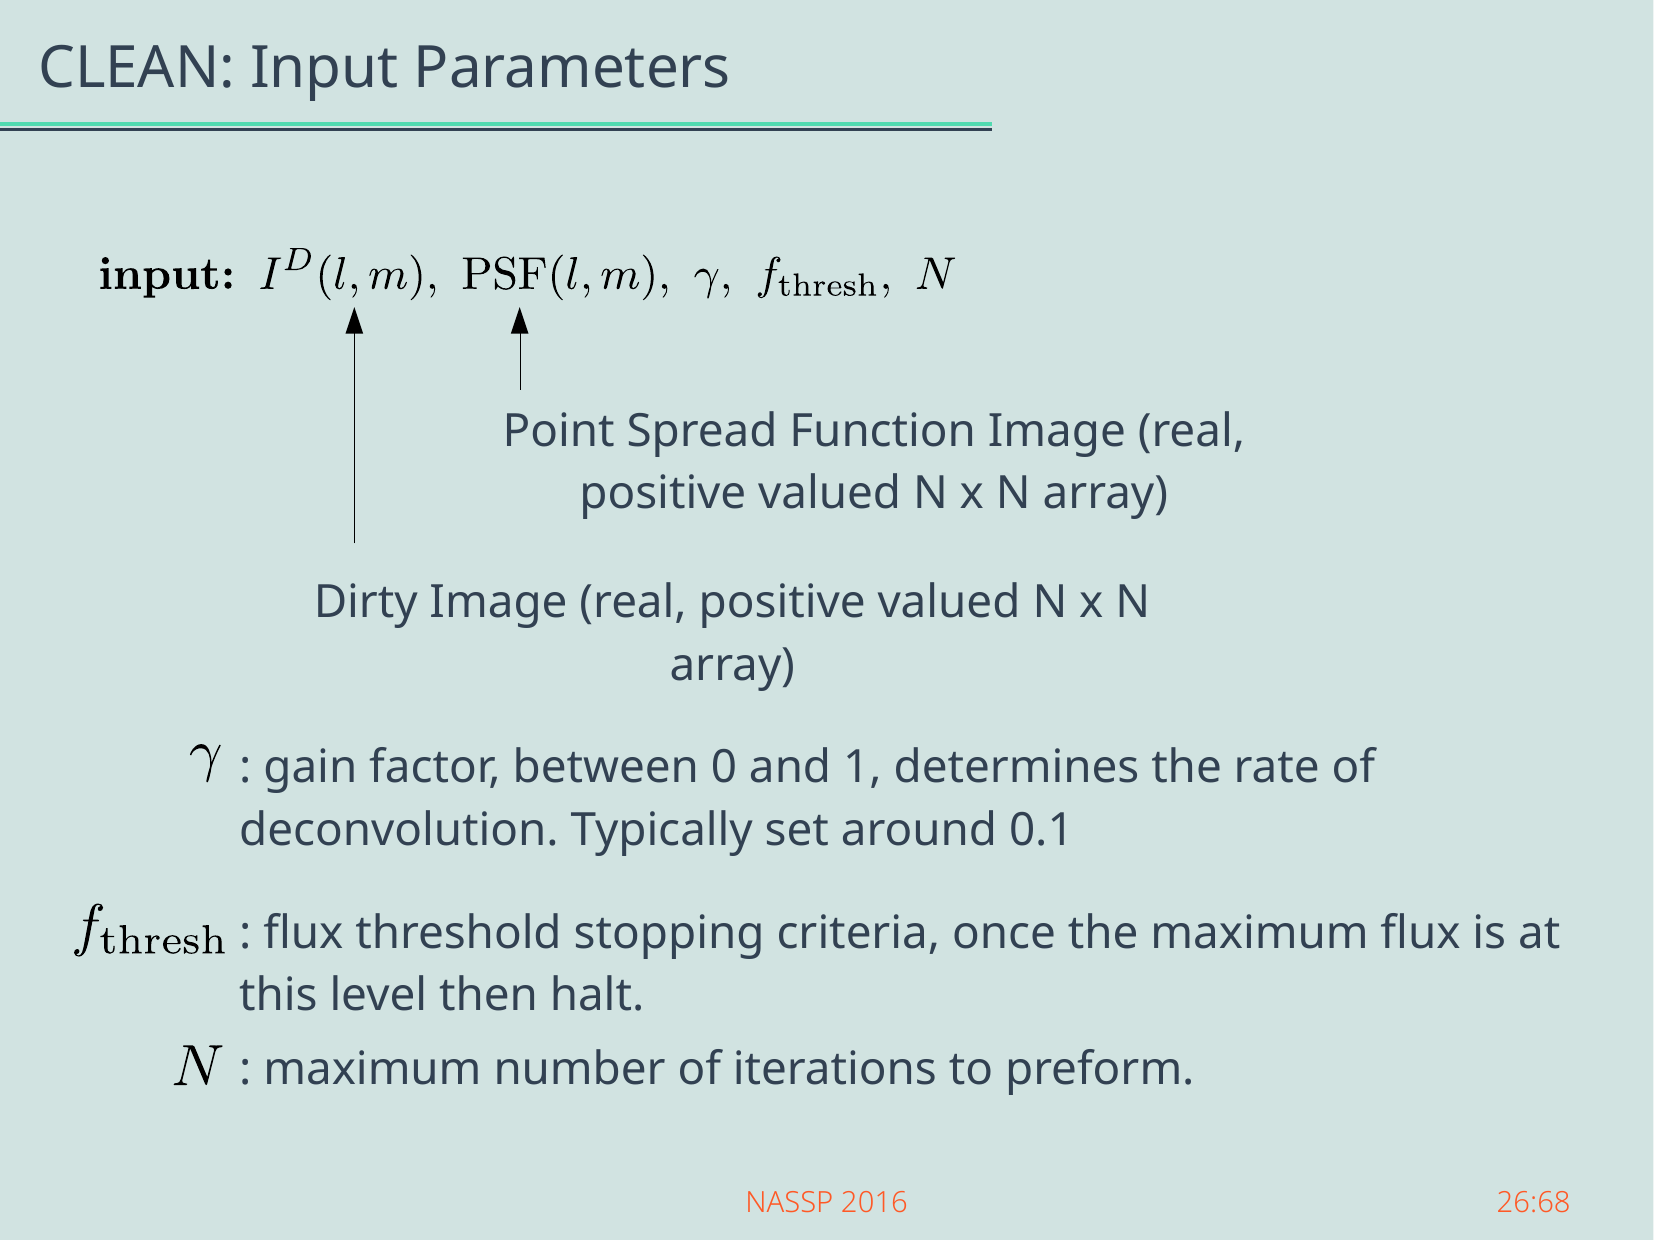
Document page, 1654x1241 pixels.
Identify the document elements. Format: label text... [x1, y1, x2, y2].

text_box CLEAN: Input Parameters [23, 17, 1241, 103]
text_box [70, 903, 224, 957]
text_box [188, 744, 223, 783]
text_box : gain factor, between 0 and 1, determines the rate of deconvolution. Typically set around 0.1 [224, 726, 1583, 852]
text_box Point Spread Function Image (real, positive valued N x N array) [401, 389, 1347, 515]
text_box : flux threshold stopping criteria, once the maximum flux is at this level then halt. [224, 891, 1583, 1017]
text_box [171, 1045, 225, 1086]
text_box Dirty Image (real, positive valued N x N array) [259, 561, 1205, 631]
text_box [98, 248, 957, 301]
text_box : maximum number of iterations to preform. [224, 1027, 1583, 1098]
